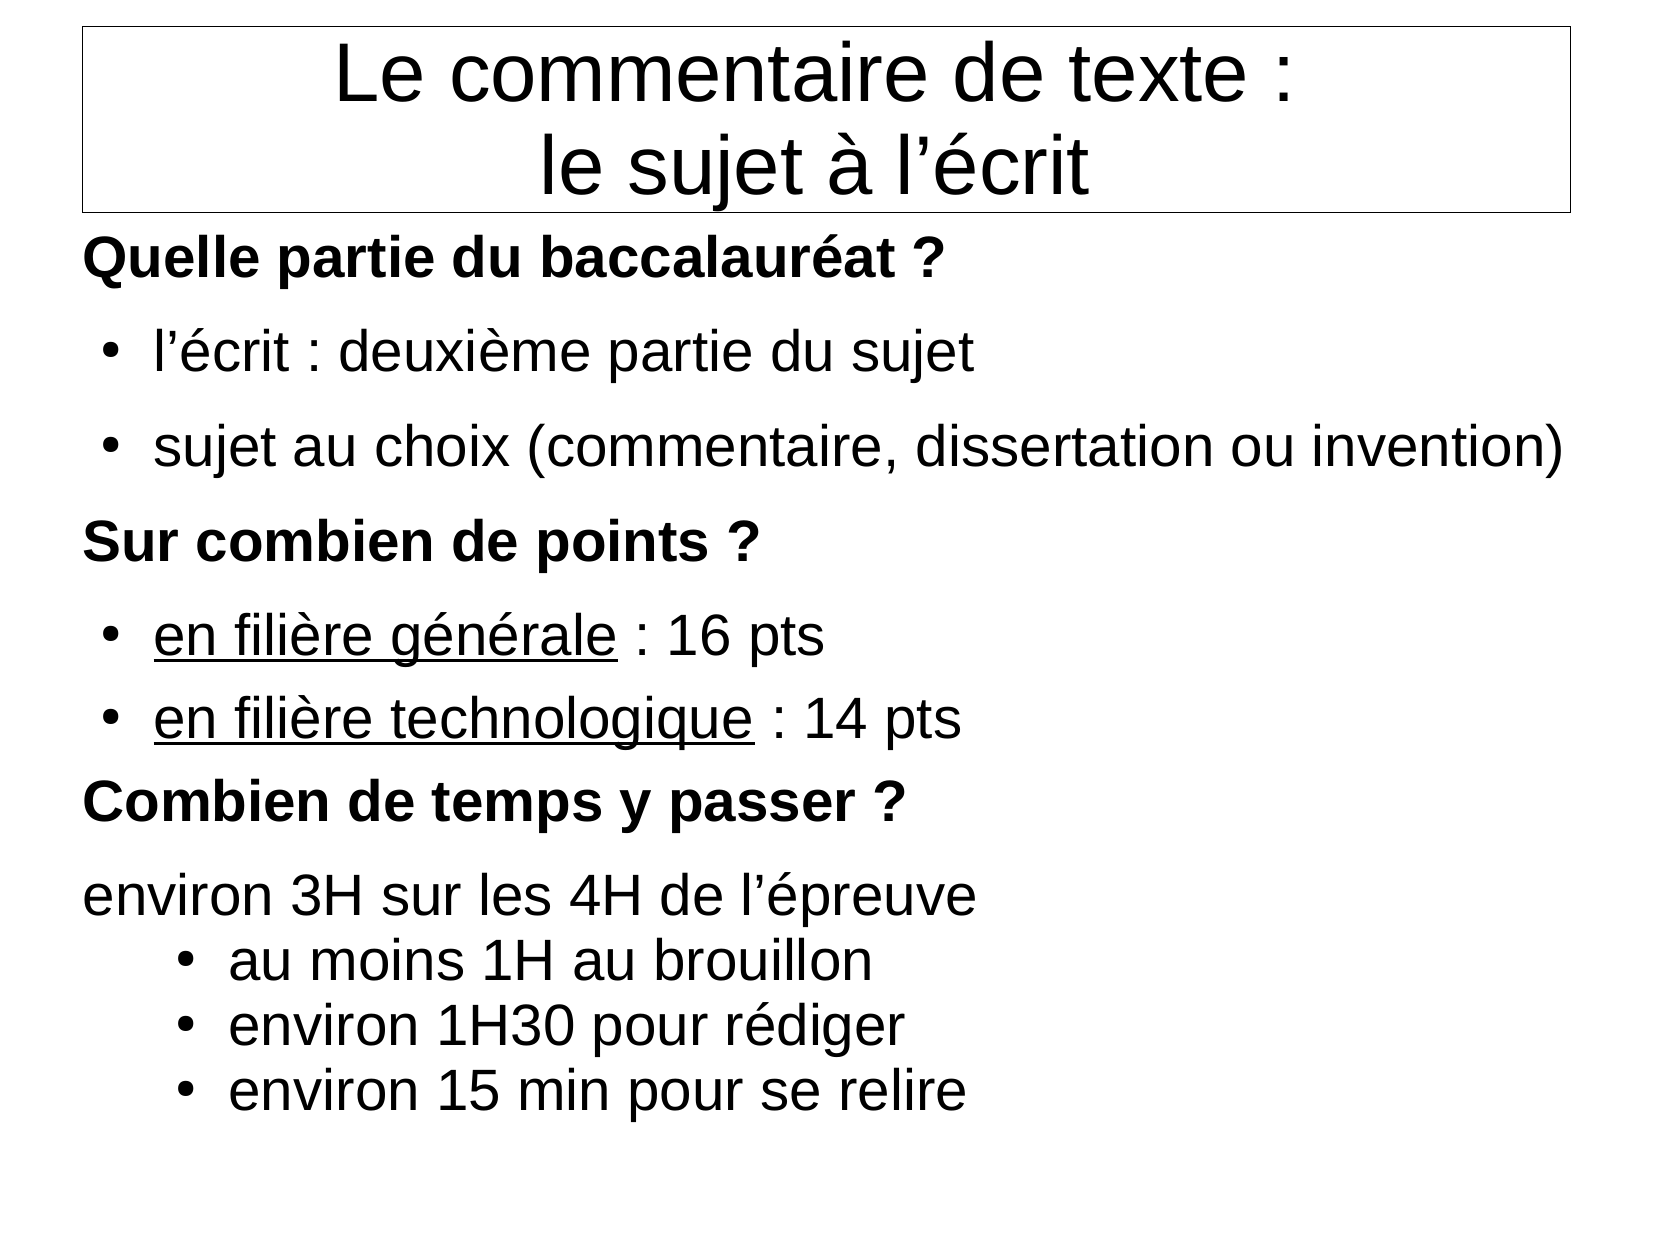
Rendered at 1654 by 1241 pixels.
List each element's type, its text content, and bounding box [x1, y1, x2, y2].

title Le commentaire de texte : le sujet à l’écrit [82, 26, 1571, 213]
list Quelle partie du baccalauréat ? l’écrit : deuxième partie du sujet sujet au choix (commentaire, dissertation ou invention) Sur combien de points ? en filière générale : 16 pts en filière technologique : 14 pts Combien de temps y passer ? environ 3H sur les 4H de l’épreuve au moins 1H au brouillon environ 1H30 pour rédiger environ 15 min pour se relire [82, 224, 1571, 1142]
